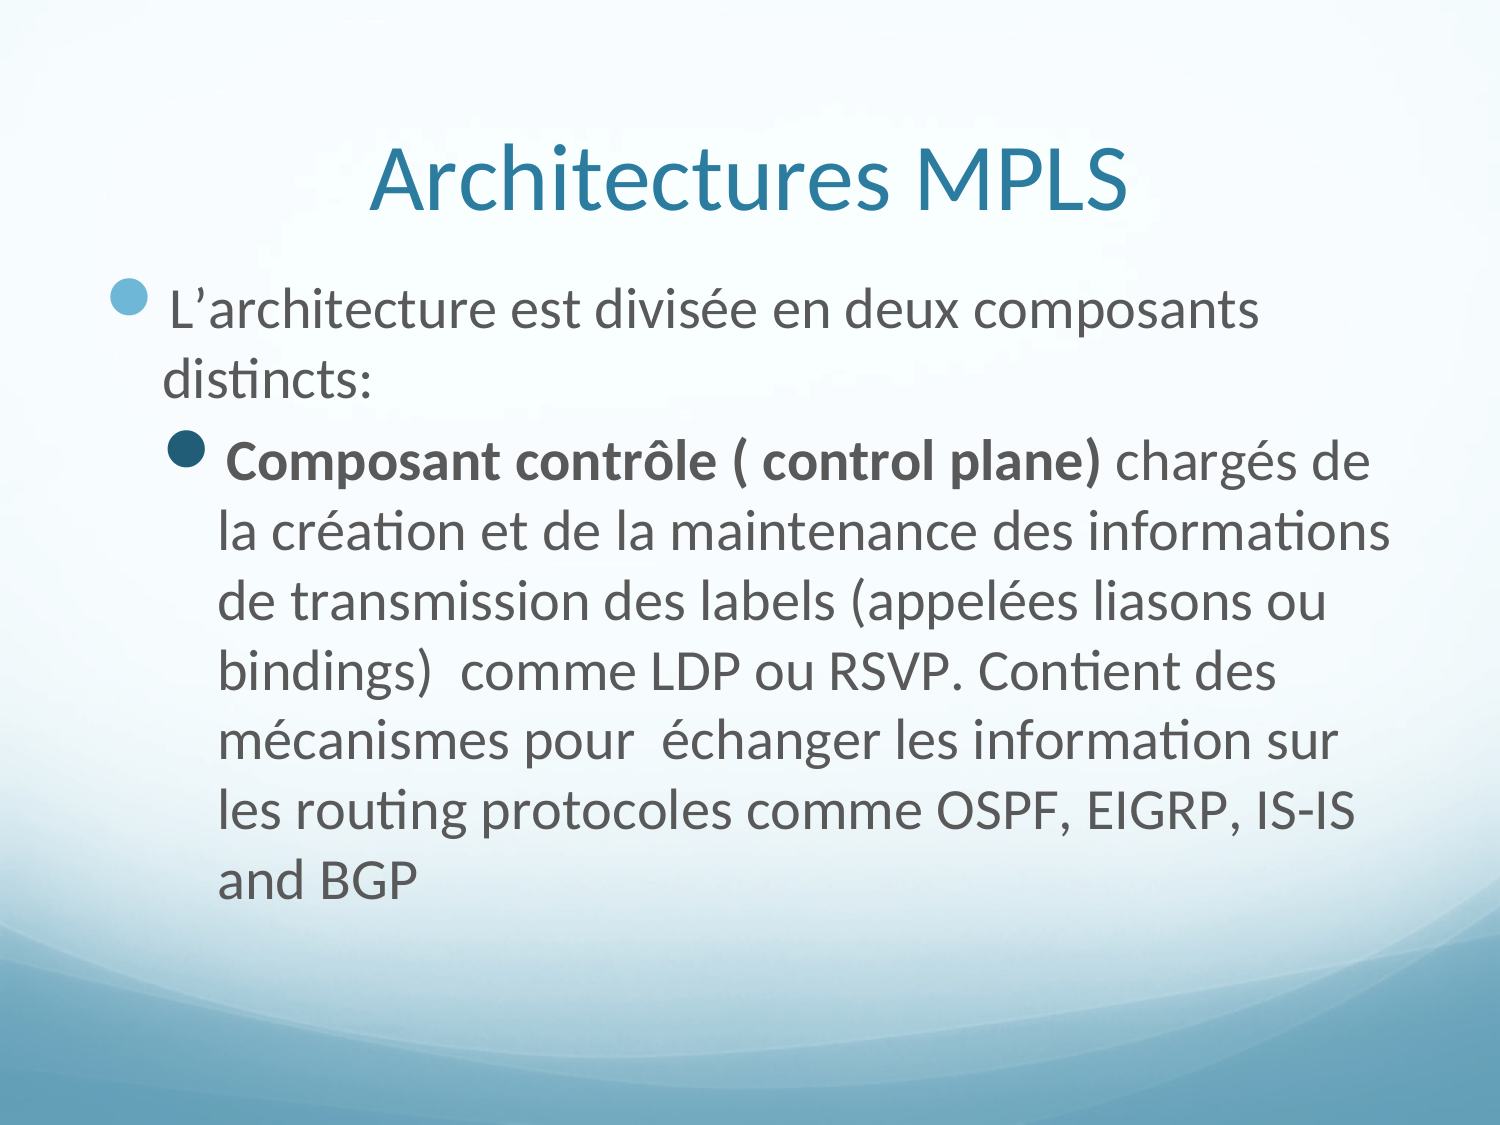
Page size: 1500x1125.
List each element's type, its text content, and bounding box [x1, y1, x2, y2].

list L’architecture est divisée en deux composants distincts: Composant contrôle ( control plane) chargés de la création et de la maintenance des informations de transmission des labels (appelées liasons ou bindings) comme LDP ou RSVP. Contient des mécanismes pour échanger les information sur les routing protocoles comme OSPF, EIGRP, IS-IS and BGP [90, 262, 1410, 975]
picture [0, 0, 1500, 1125]
title Architectures MPLS [90, 17, 1410, 237]
